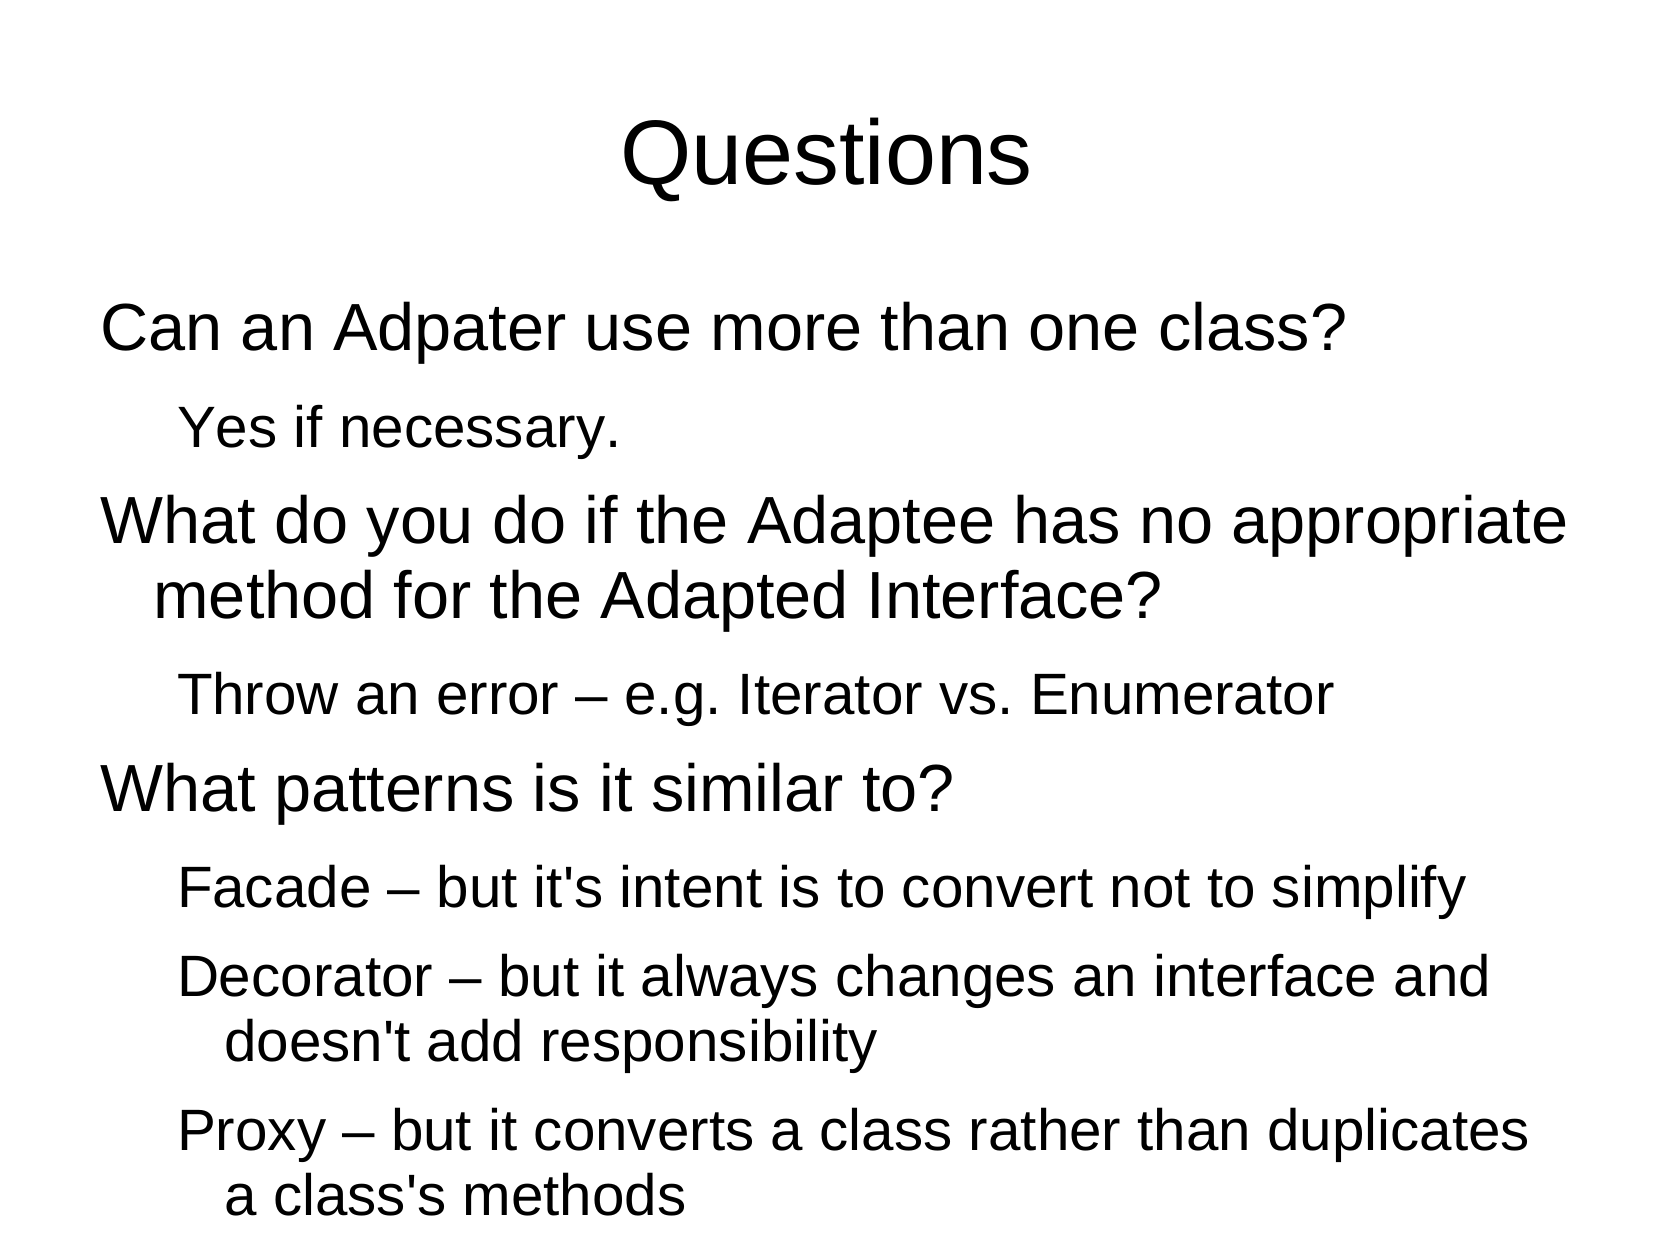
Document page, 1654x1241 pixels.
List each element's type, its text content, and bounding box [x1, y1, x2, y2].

list Can an Adpater use more than one class? Yes if necessary. What do you do if the Adaptee has no appropriate method for the Adapted Interface? Throw an error – e.g. Iterator vs. Enumerator What patterns is it similar to? Facade – but it's intent is to convert not to simplify Decorator – but it always changes an interface and doesn't add responsibility Proxy – but it converts a class rather than duplicates a class's methods [82, 290, 1571, 1226]
title Questions [82, 56, 1571, 250]
